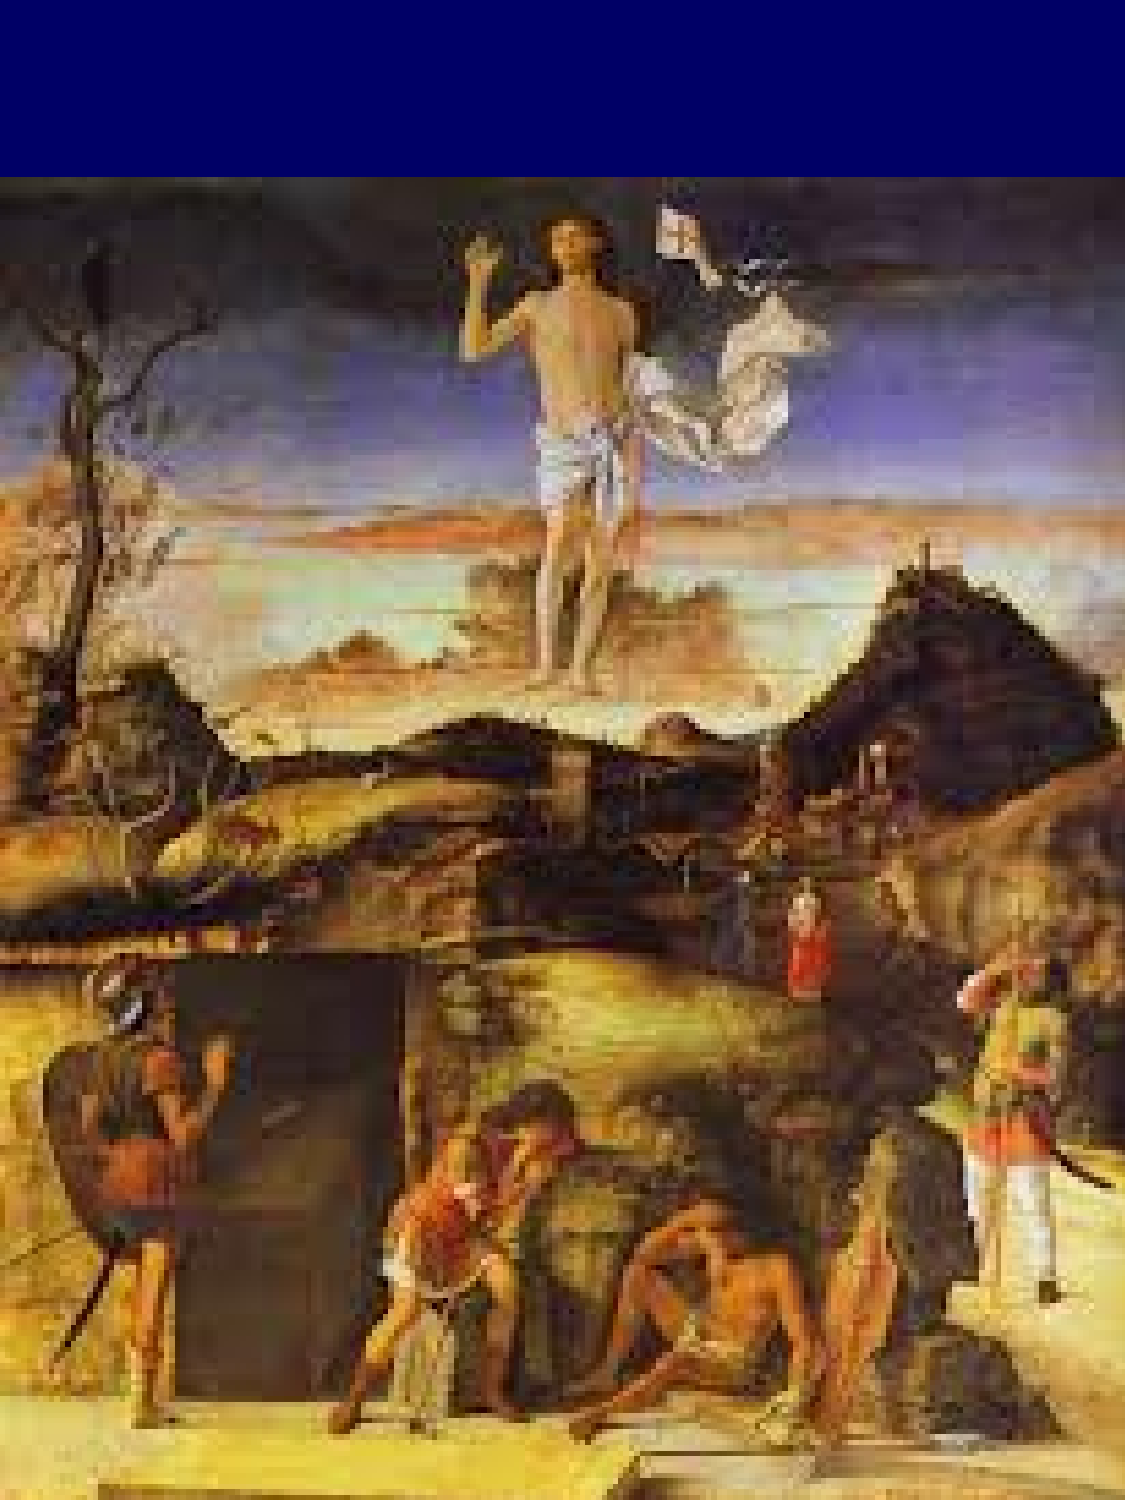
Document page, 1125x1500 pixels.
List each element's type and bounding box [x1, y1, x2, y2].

picture [0, 177, 1125, 1500]
